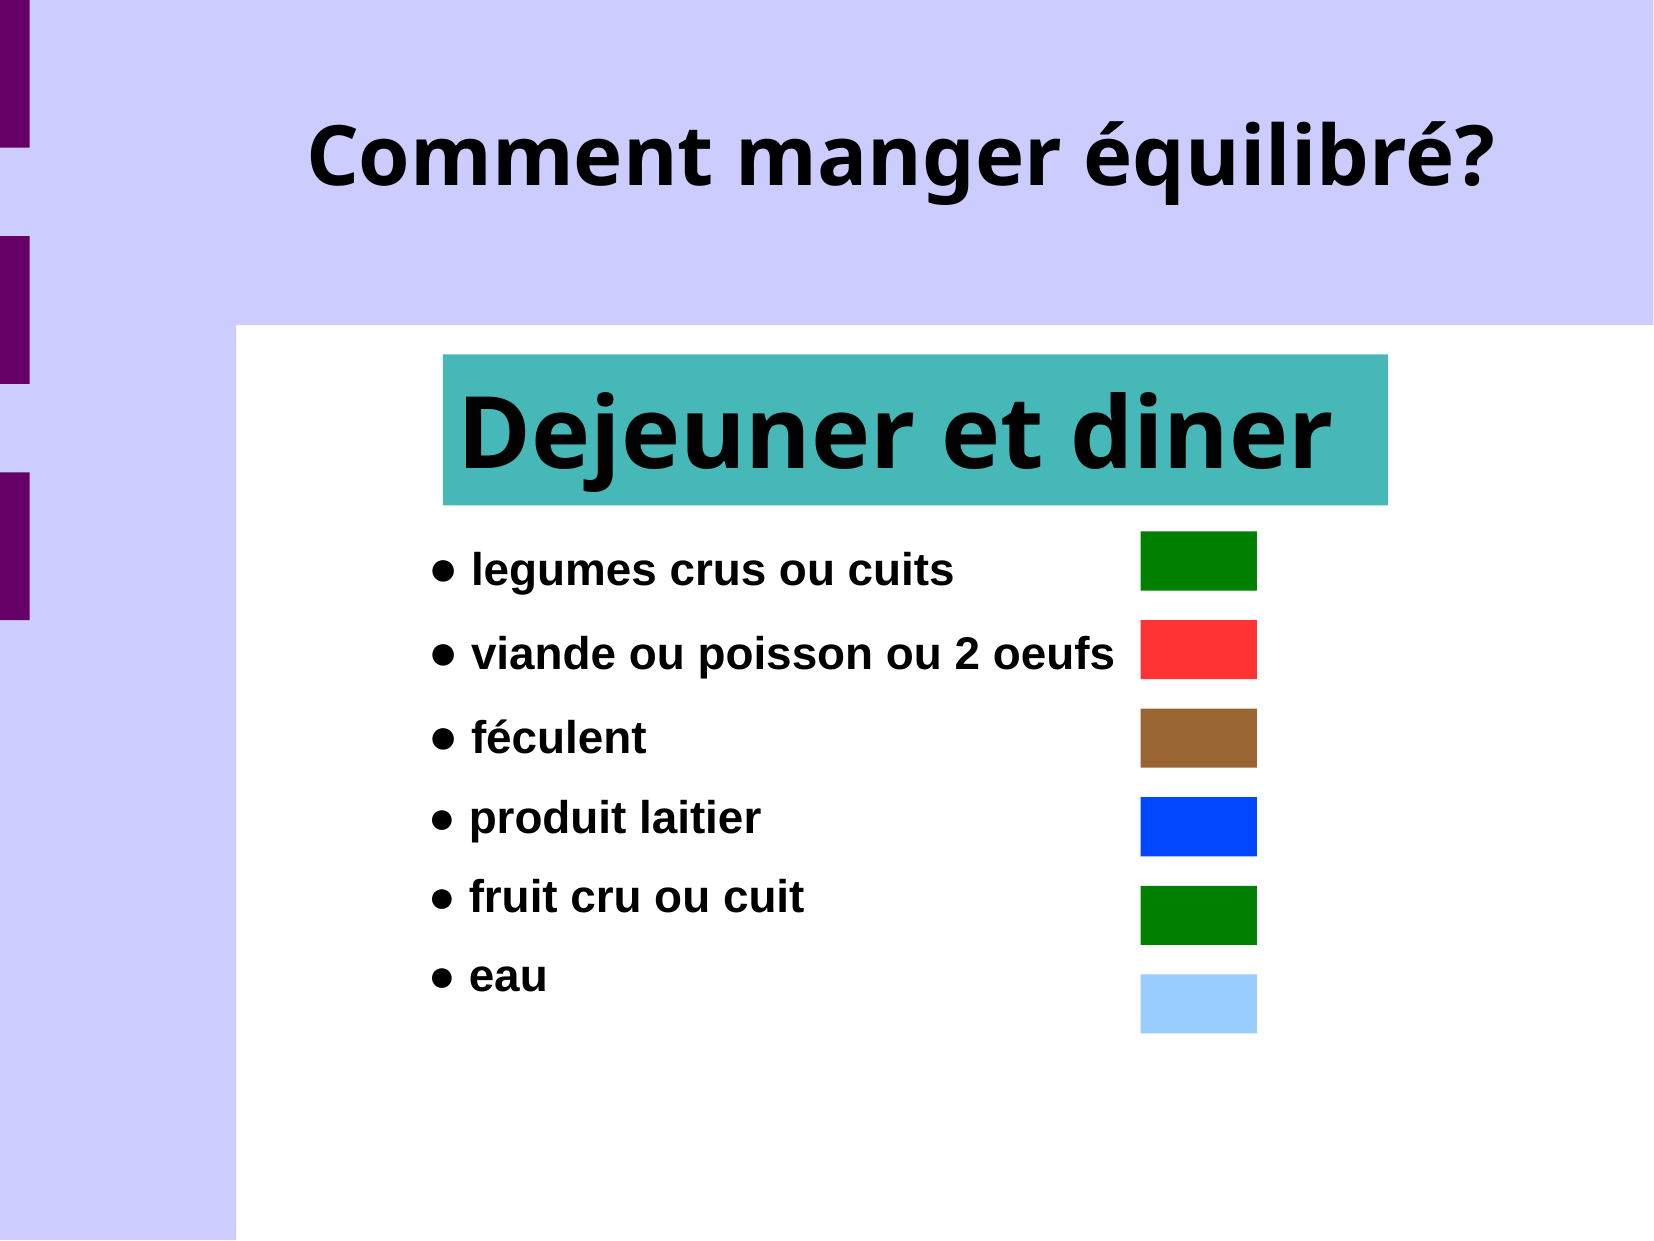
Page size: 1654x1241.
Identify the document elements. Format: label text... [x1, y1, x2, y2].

text_box [1140, 974, 1257, 1034]
text_box Dejeuner et diner [442, 354, 1388, 473]
text_box [1140, 531, 1257, 591]
text_box [1140, 885, 1257, 945]
text_box ● legumes crus ou cuits ● viande ou poisson ou 2 oeufs ● féculent ● produit laitier ● fruit cru ou cuit ● eau [413, 533, 1654, 1152]
text_box Comment manger équilibré? [291, 88, 1418, 220]
text_box [1140, 797, 1257, 857]
text_box [1140, 620, 1257, 680]
text_box [0, 0, 1654, 1241]
text_box [1140, 708, 1257, 768]
